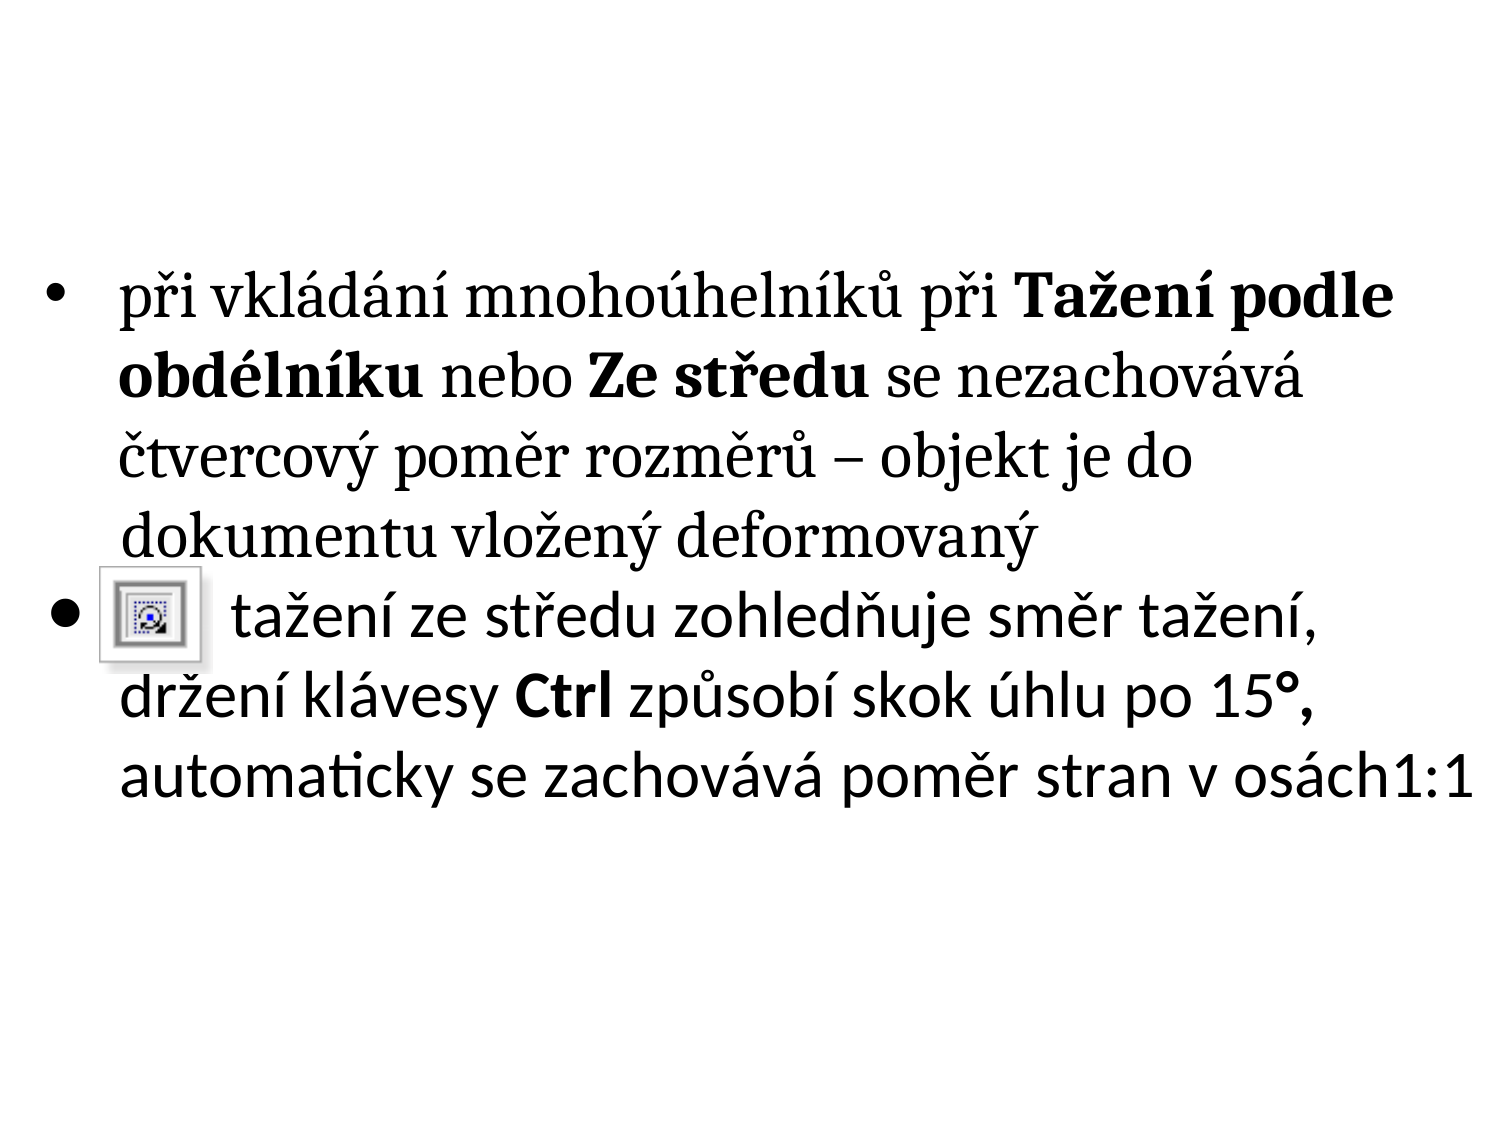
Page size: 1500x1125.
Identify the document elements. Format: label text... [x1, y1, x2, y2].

picture [99, 566, 213, 674]
text_box při vkládání mnohoúhelníků při Tažení podle obdélníku nebo Ze středu se nezachovává čtvercový poměr rozměrů – objekt je do dokumentu vložený deformovaný ⦁ tažení ze středu zohledňuje směr tažení, držení klávesy Ctrl způsobí skok úhlu po 15°, automaticky se zachovává poměr stran v osách1:1 [0, 243, 1500, 899]
